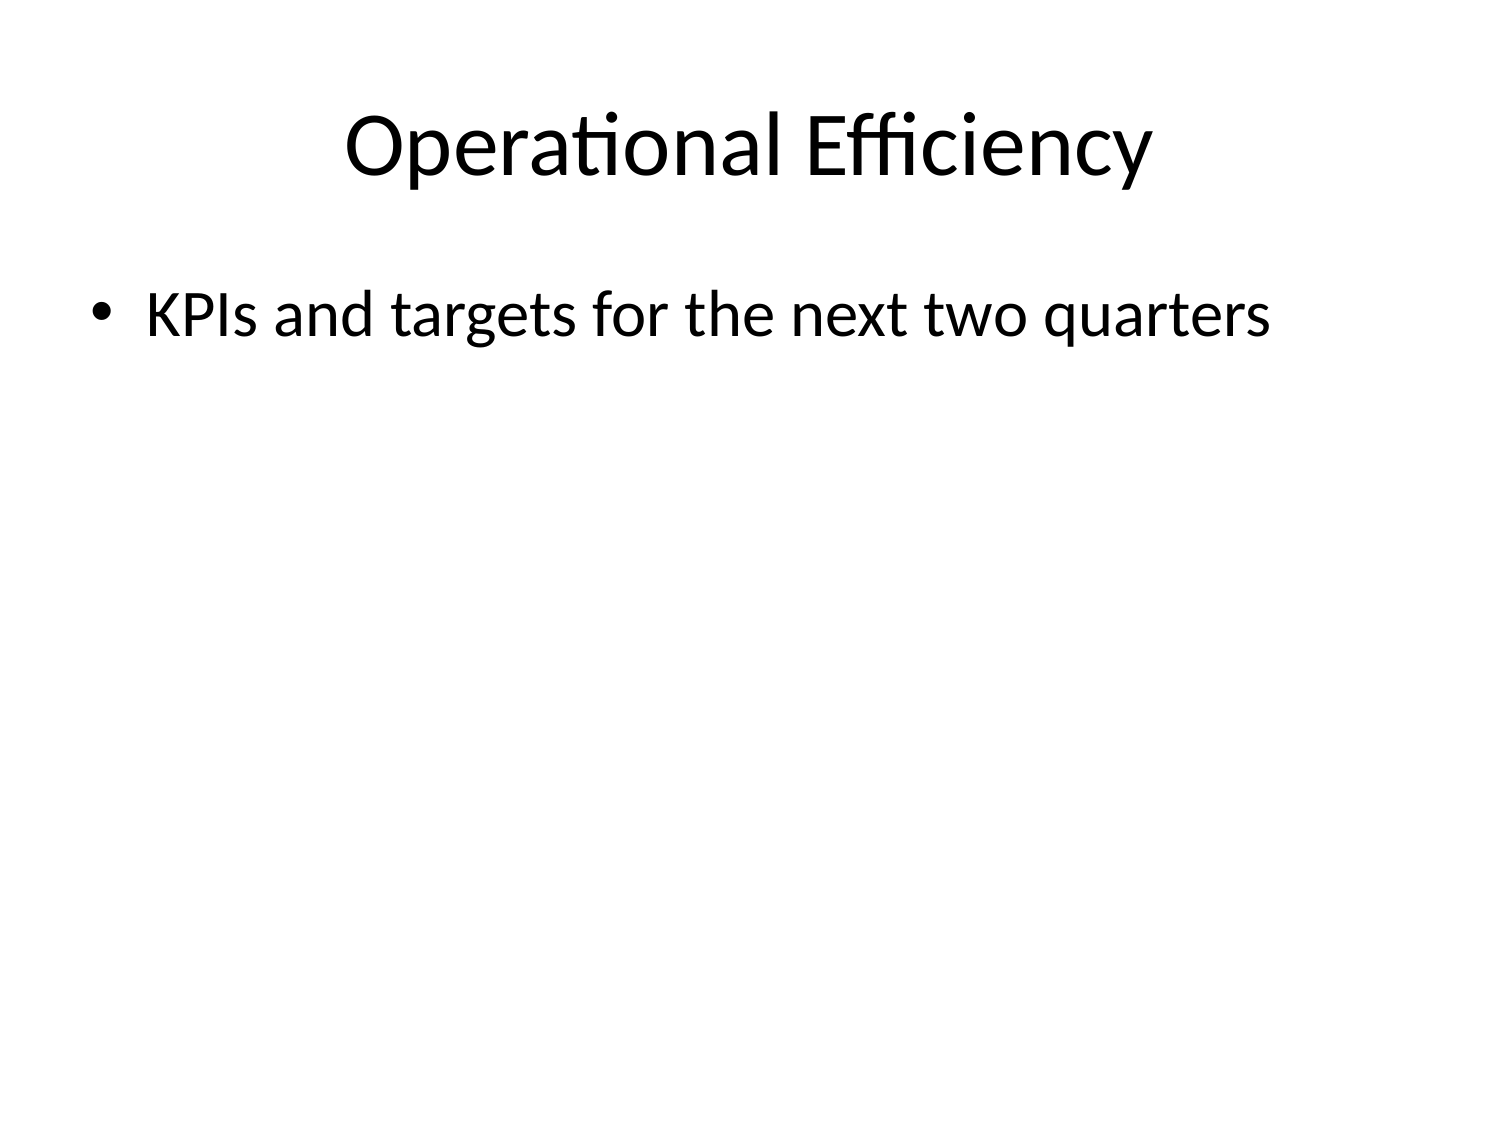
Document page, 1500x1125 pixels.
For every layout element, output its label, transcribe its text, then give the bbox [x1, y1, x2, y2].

list KPIs and targets for the next two quarters [75, 262, 1425, 1005]
title Operational Efficiency [75, 45, 1425, 233]
